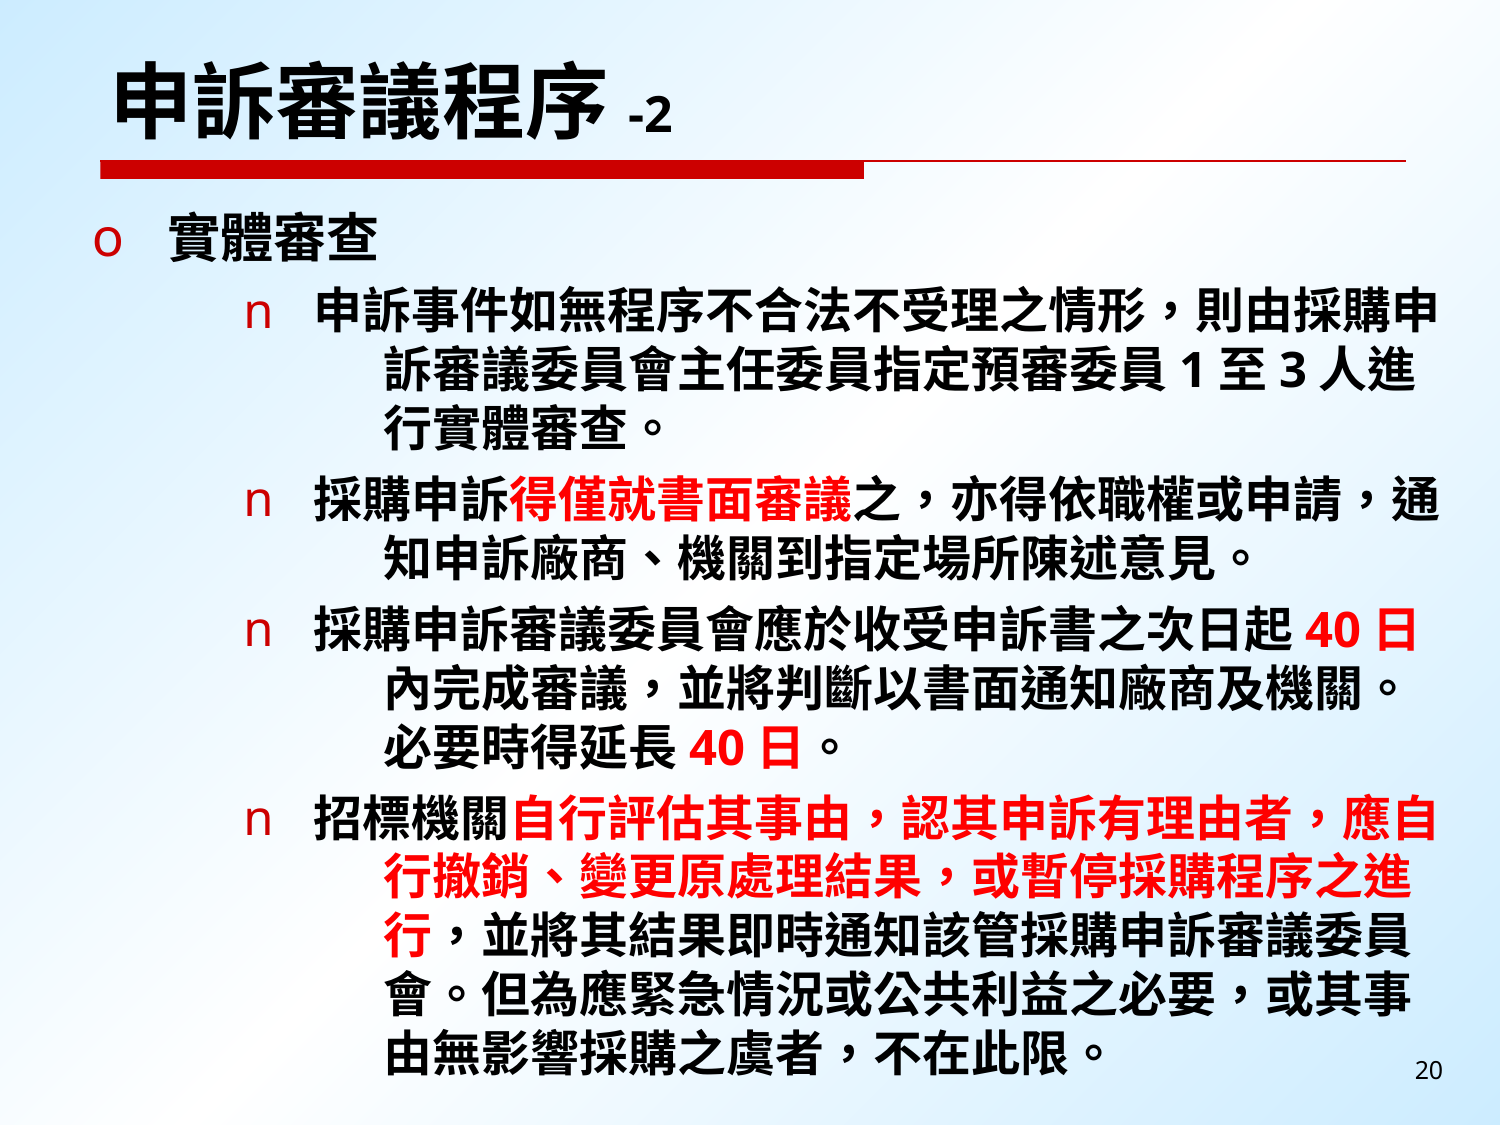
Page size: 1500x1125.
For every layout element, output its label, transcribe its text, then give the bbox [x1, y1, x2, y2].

title 申訴審議程序-2 [94, 30, 1407, 158]
list 實體審查 申訴事件如無程序不合法不受理之情形，則由採購申訴審議委員會主任委員指定預審委員1至3人進行實體審查。 採購申訴得僅就書面審議之，亦得依職權或申請，通知申訴廠商、機關到指定場所陳述意見。 採購申訴審議委員會應於收受申訴書之次日起40日內完成審議，並將判斷以書面通知廠商及機關。必要時得延長40日。 招標機關自行評估其事由，認其申訴有理由者，應自行撤銷、變更原處理結果，或暫停採購程序之進行，並將其結果即時通知該管採購申訴審議委員會。但為應緊急情況或公共利益之必要，或其事由無影響採購之虞者，不在此限。 [76, 196, 1471, 1094]
